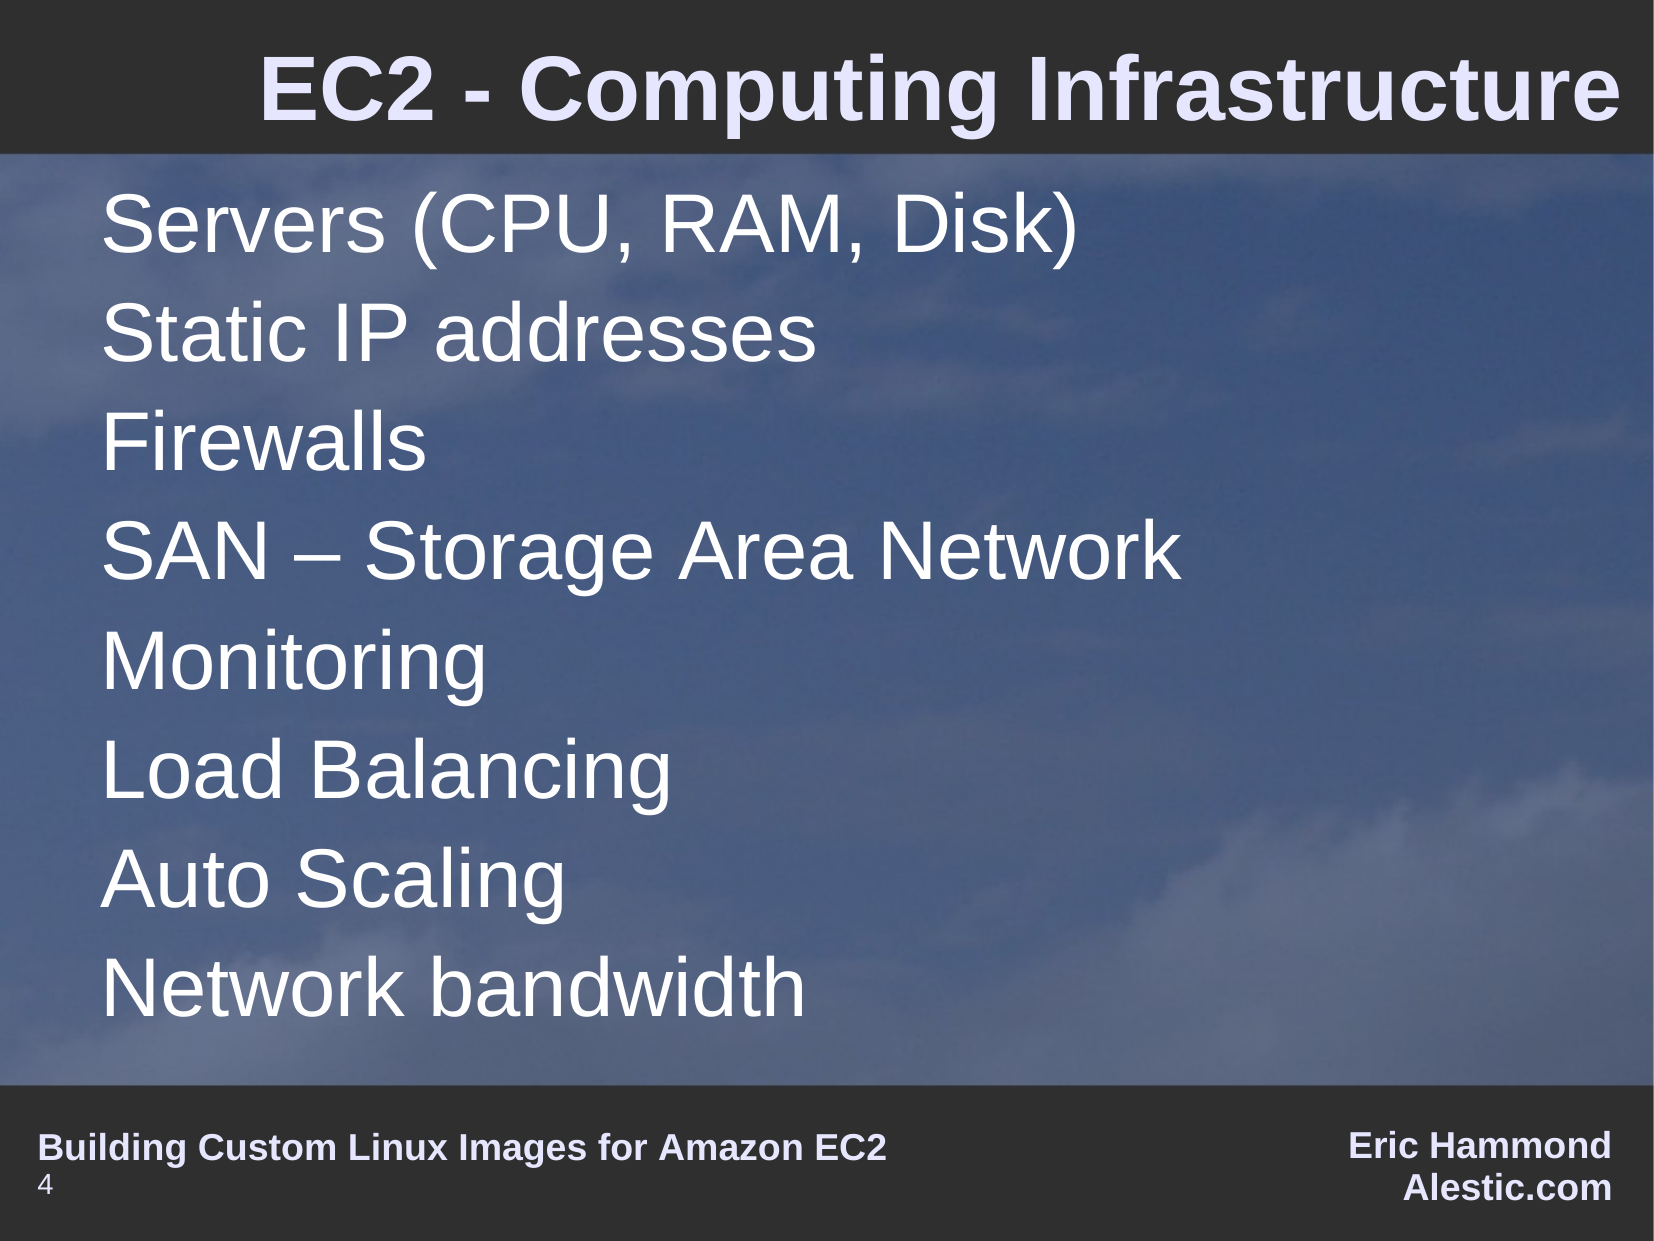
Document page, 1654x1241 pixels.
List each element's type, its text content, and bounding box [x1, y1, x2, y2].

title EC2 - Computing Infrastructure [29, 29, 1625, 148]
title Eric Hammond Alestic.com [1299, 1092, 1613, 1241]
list Servers (CPU, RAM, Disk) Static IP addresses Firewalls SAN – Storage Area Network Monitoring Load Balancing Auto Scaling Network bandwidth [29, 177, 1625, 1049]
picture [0, 0, 1654, 1241]
